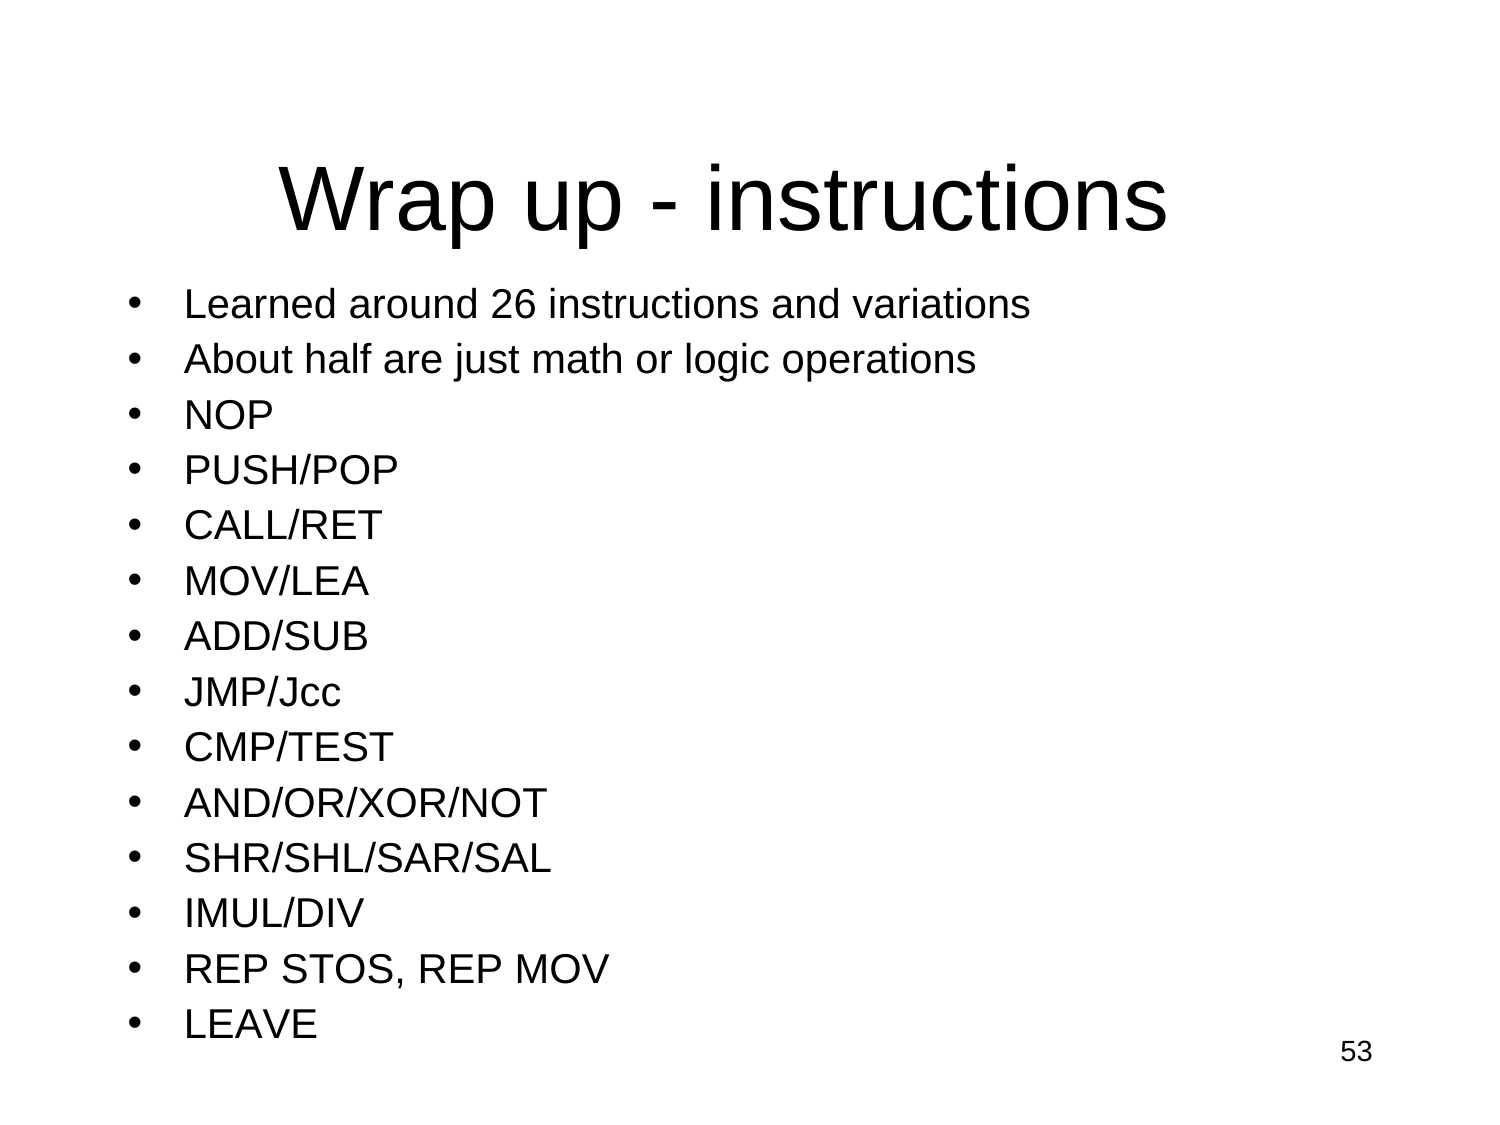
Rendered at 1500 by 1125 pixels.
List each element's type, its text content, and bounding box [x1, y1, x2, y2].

list Learned around 26 instructions and variations About half are just math or logic operations NOP PUSH/POP CALL/RET MOV/LEA ADD/SUB JMP/Jcc CMP/TEST AND/OR/XOR/NOT SHR/SHL/SAR/SAL IMUL/DIV REP STOS, REP MOV LEAVE [112, 275, 1388, 1056]
title Wrap up - instructions [112, 99, 1388, 275]
text_box <number> [1074, 1056, 1388, 1101]
